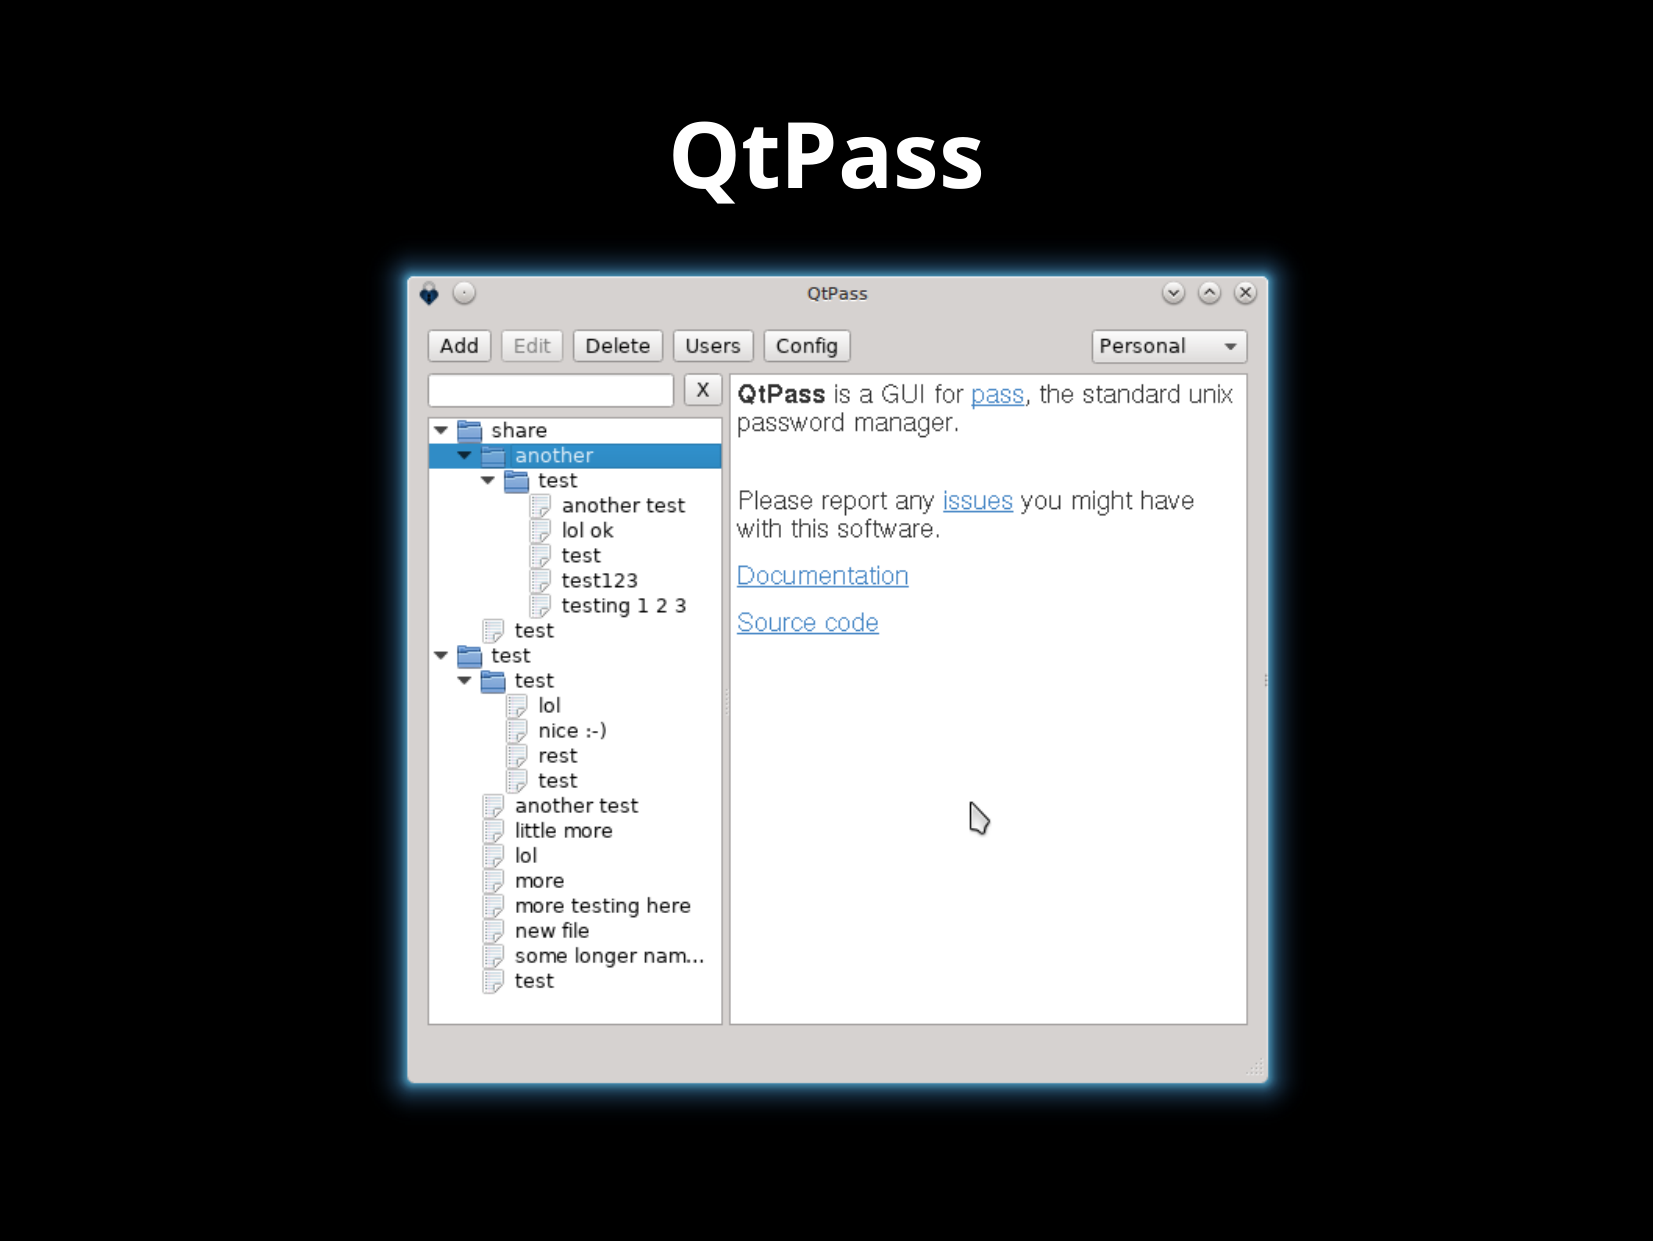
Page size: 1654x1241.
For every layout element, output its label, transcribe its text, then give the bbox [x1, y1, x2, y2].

picture [345, 214, 1331, 1146]
title QtPass [82, 49, 1571, 257]
